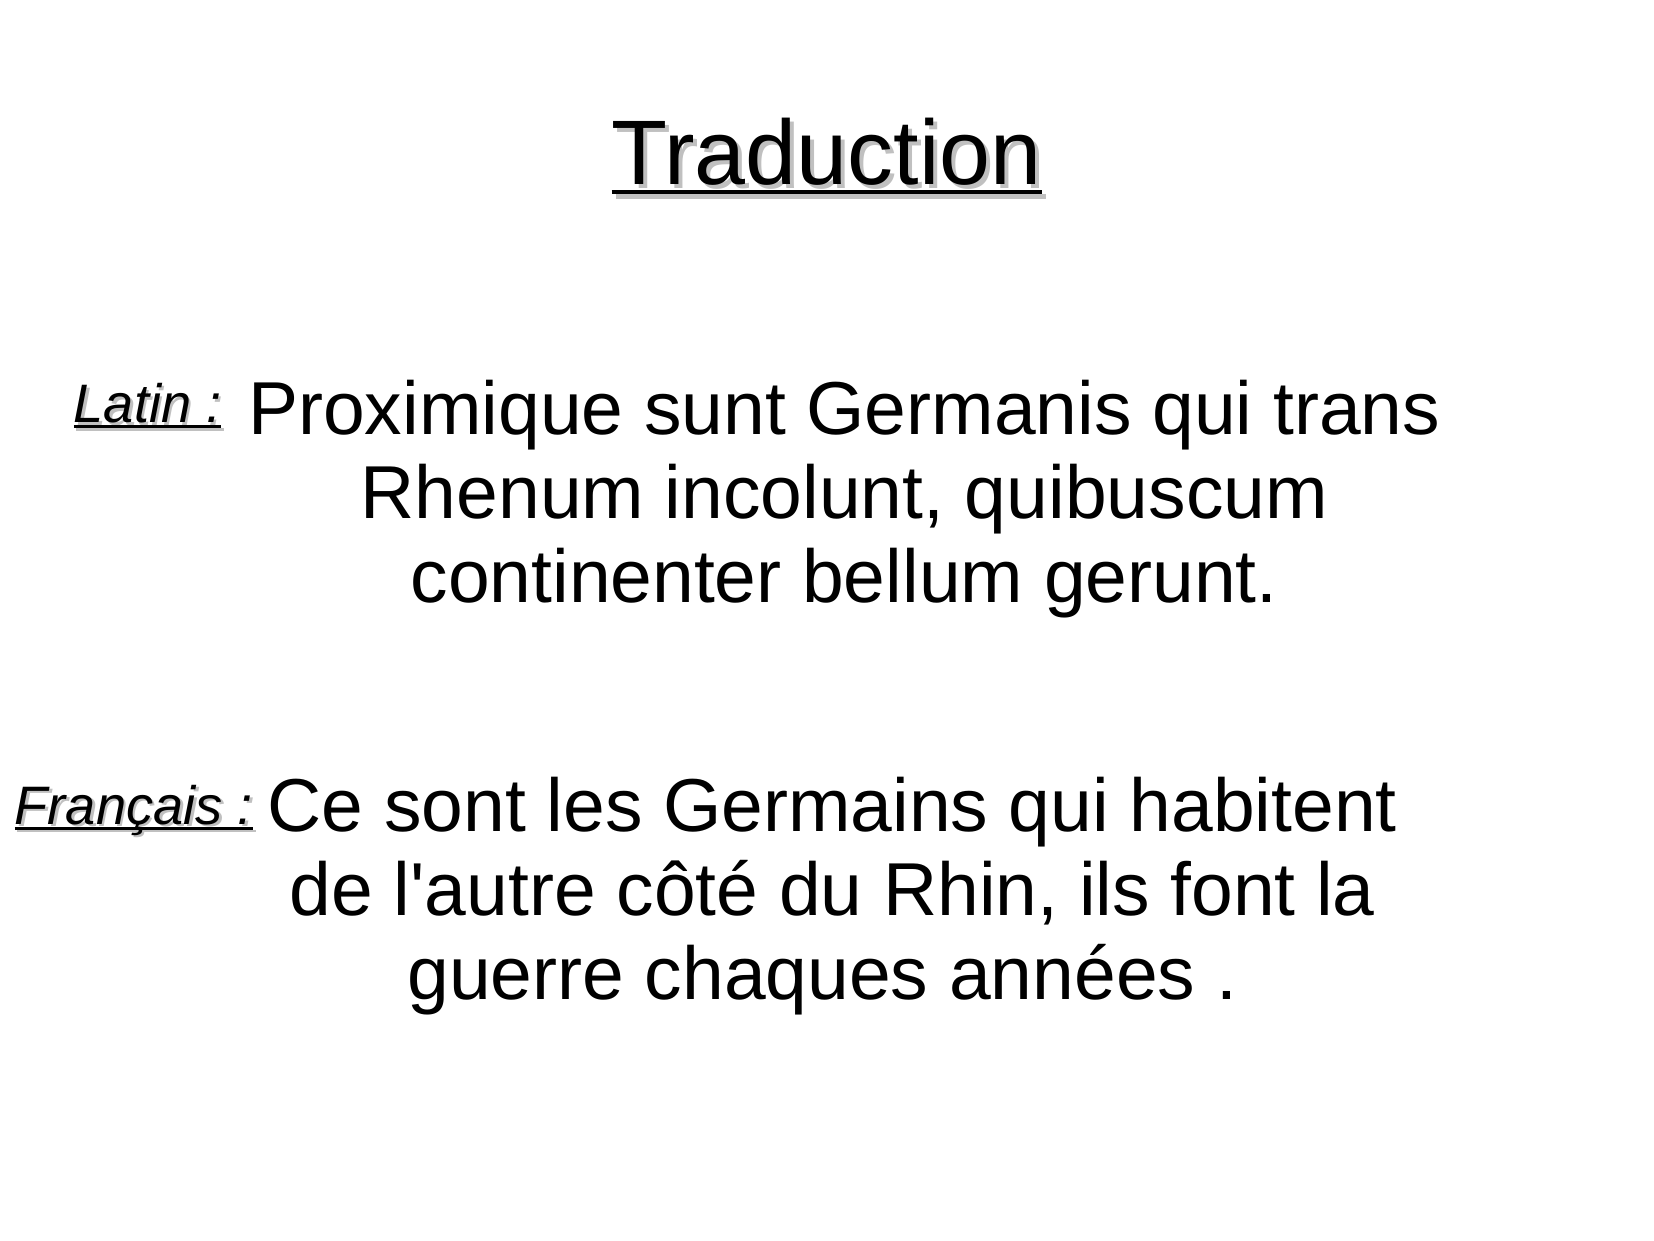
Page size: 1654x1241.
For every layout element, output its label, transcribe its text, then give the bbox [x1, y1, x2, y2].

title Traduction [82, 49, 1571, 257]
text_box Ce sont les Germains qui habitent de l'autre côté du Rhin, ils font la guerre chaques années . [236, 755, 1430, 1052]
text_box Proximique sunt Germanis qui trans Rhenum incolunt, quibuscum continenter bellum gerunt. [200, 359, 1489, 626]
text_box Latin : [59, 366, 272, 442]
text_box Français : [0, 767, 296, 843]
